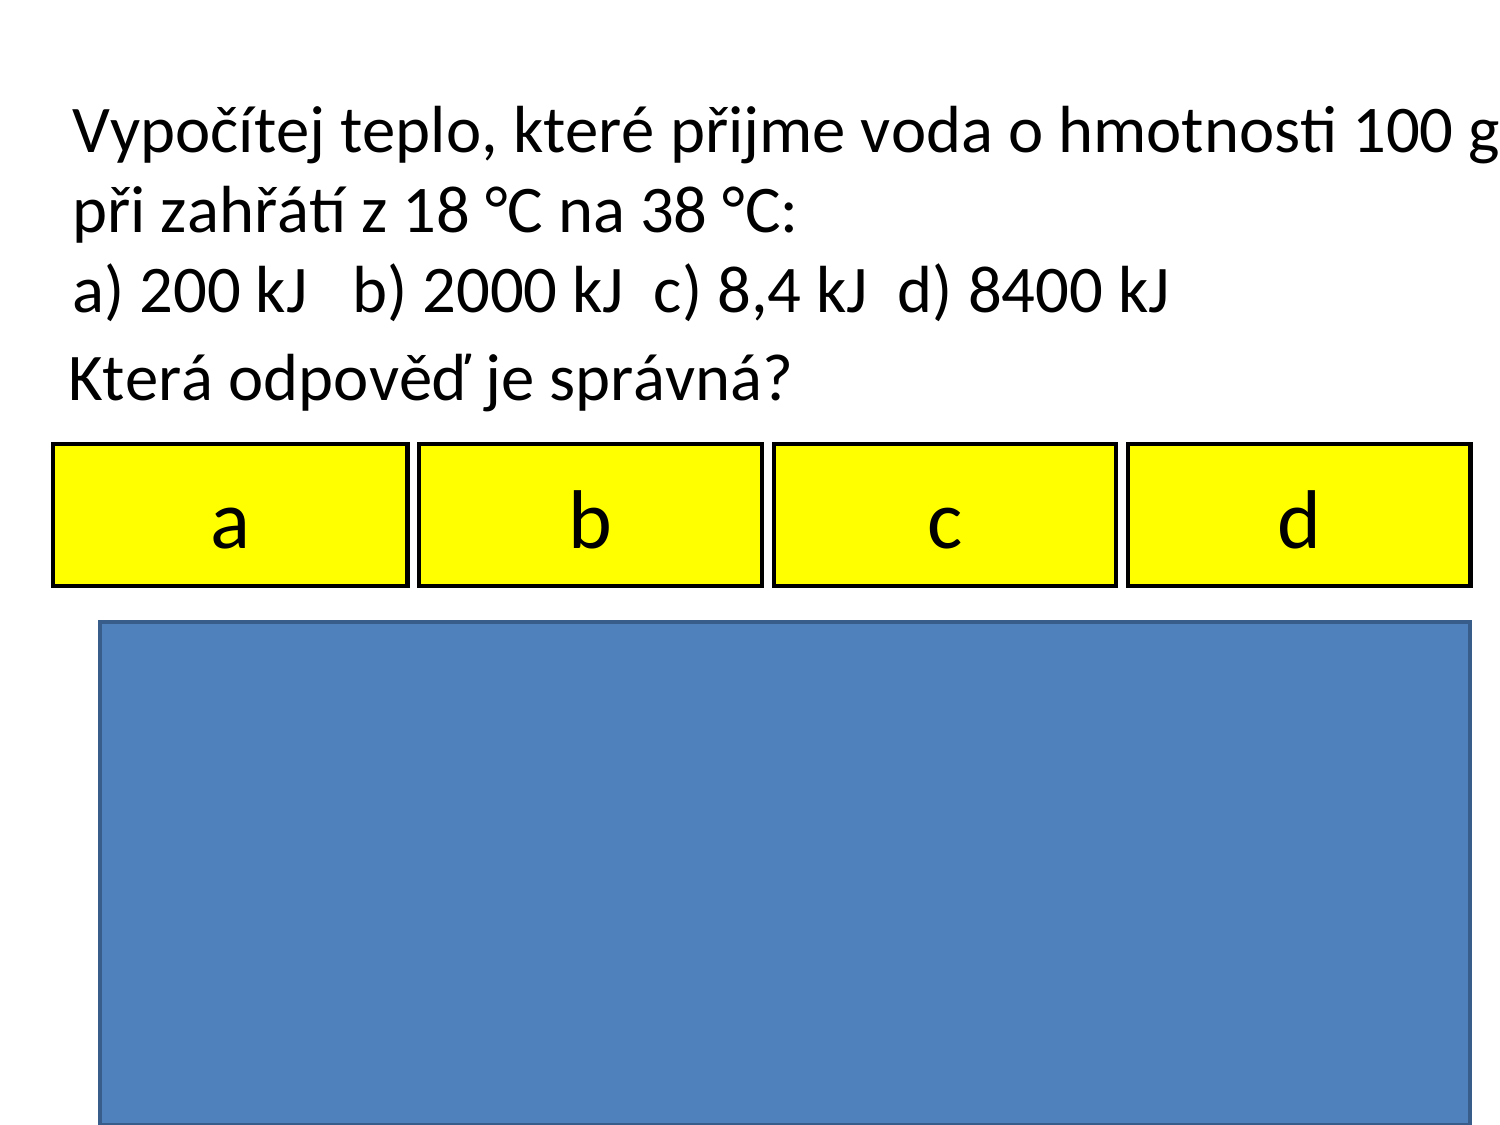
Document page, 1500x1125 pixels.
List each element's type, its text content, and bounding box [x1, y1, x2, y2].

text_box Která odpověď je správná? [53, 326, 810, 422]
text_box d [1127, 444, 1471, 587]
text_box c [773, 444, 1117, 587]
text_box m = 100 g = 0,1 kg [91, 656, 100, 739]
text_box Q = ? [89, 1029, 100, 1125]
text_box a [53, 444, 408, 587]
text_box t = 18 °C [90, 739, 100, 822]
text_box [100, 621, 1471, 1125]
text_box b [419, 444, 762, 587]
text_box t = 38 °C [90, 822, 100, 918]
text_box Vypočítej teplo, které přijme voda o hmotnosti 100 g při zahřátí z 18 °C na 38 °C: a) 200 kJ b) 2000 kJ c) 8,4 kJ d) 8400 kJ [57, 78, 1500, 334]
text_box Q = m . c . ( t t ) Q = 0,1 kg . 4,2 kJ . 20 °C Q = 8,4 kJ [1471, 633, 1480, 969]
